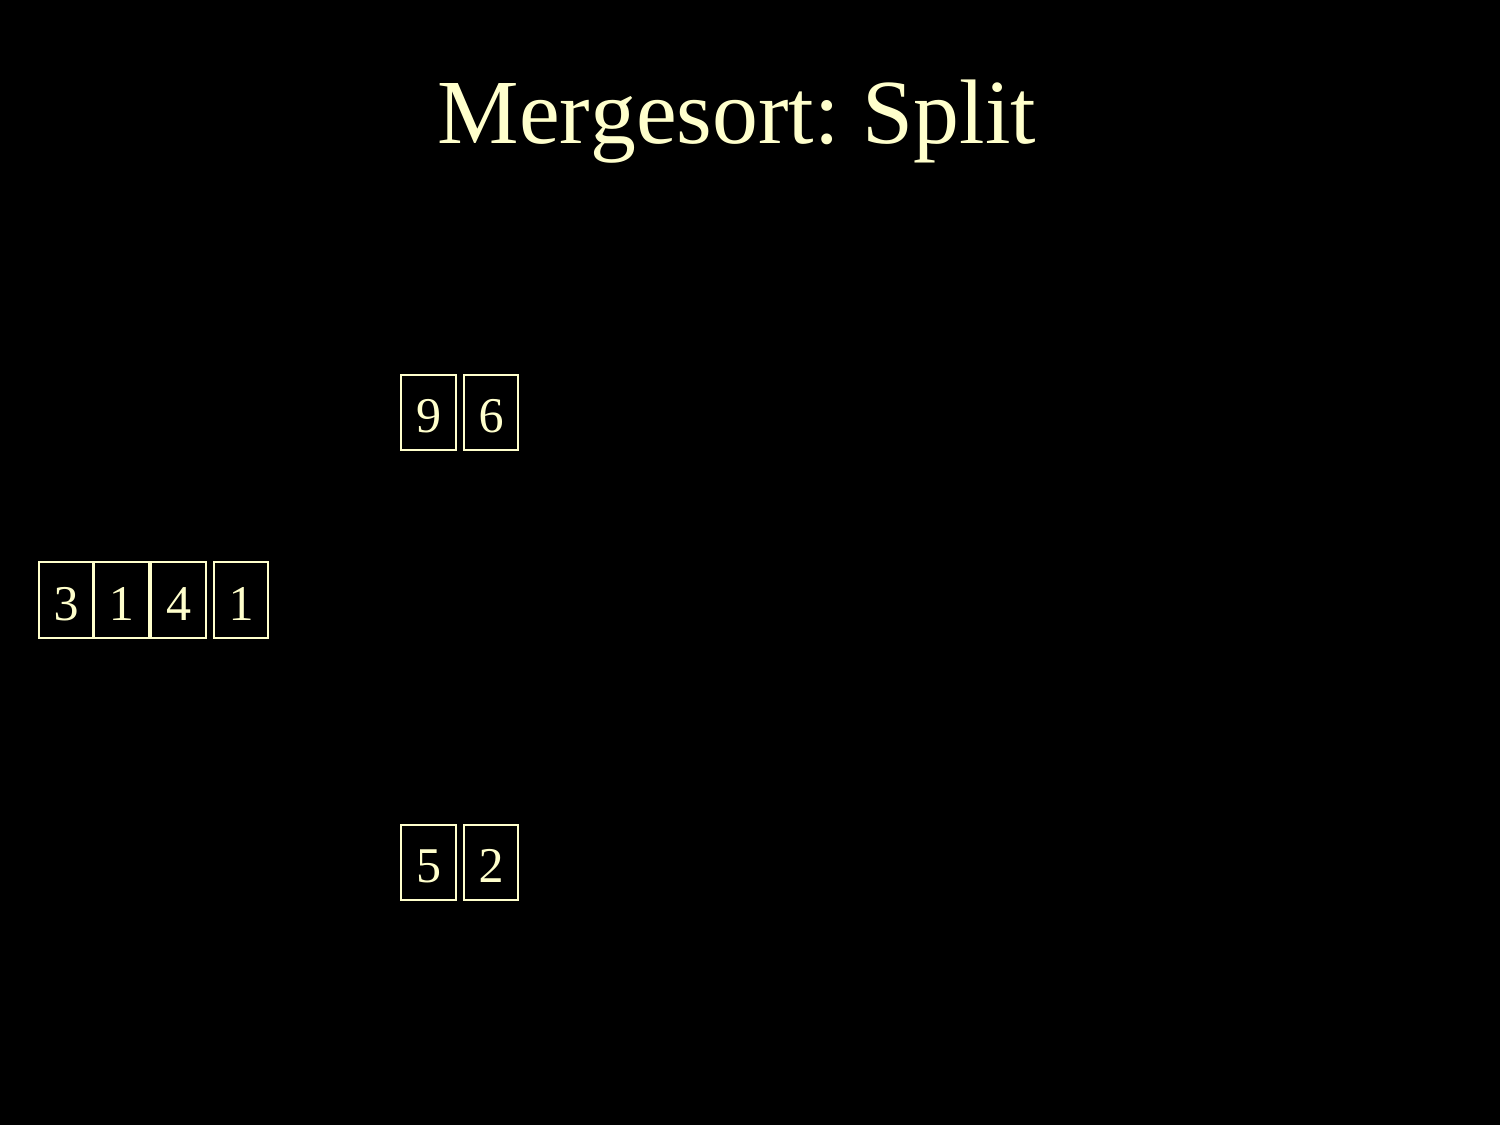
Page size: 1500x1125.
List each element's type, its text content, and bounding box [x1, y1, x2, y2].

text_box 1 [213, 562, 269, 638]
text_box 9 [401, 374, 456, 451]
text_box 2 [463, 824, 519, 901]
title Mergesort: Split [8, 50, 1467, 176]
text_box 3 [38, 562, 93, 638]
text_box 1 [93, 562, 149, 638]
text_box 4 [151, 562, 206, 638]
text_box 6 [463, 374, 519, 451]
text_box 5 [401, 824, 456, 901]
